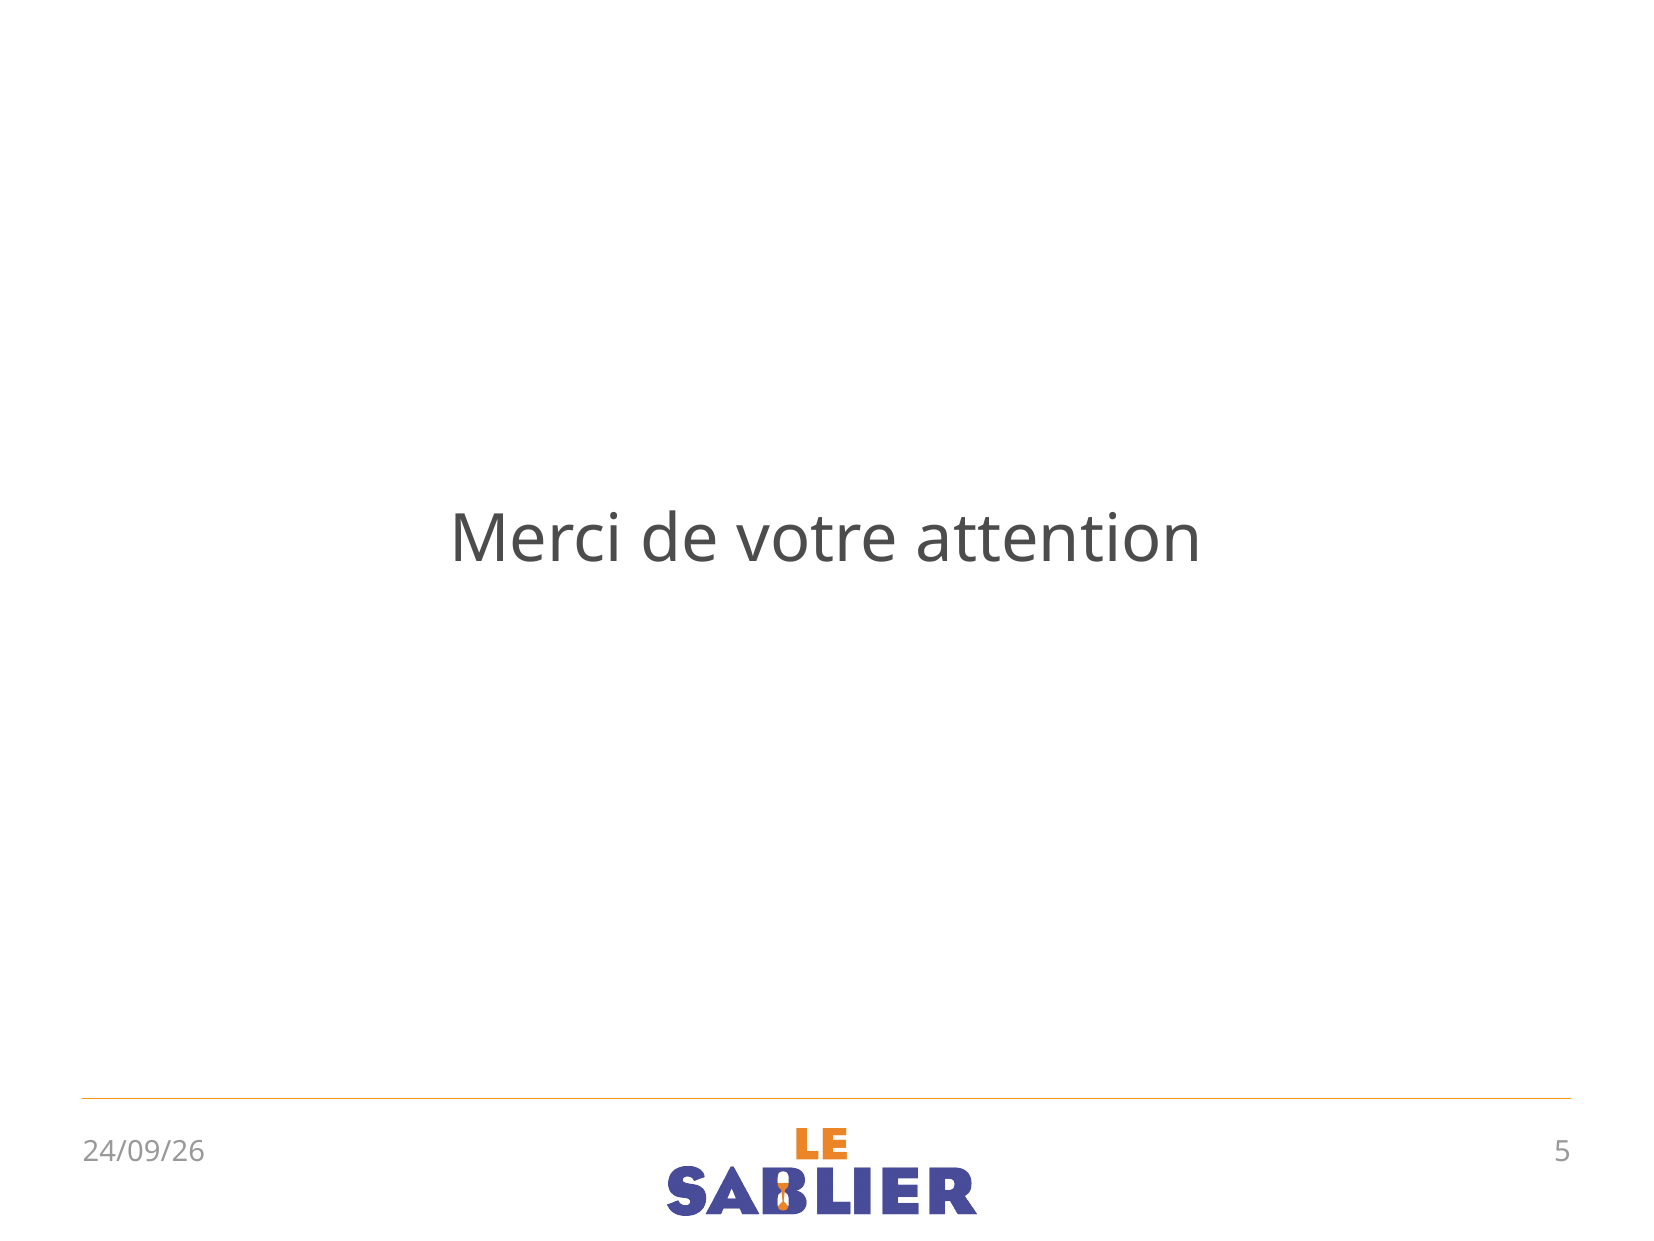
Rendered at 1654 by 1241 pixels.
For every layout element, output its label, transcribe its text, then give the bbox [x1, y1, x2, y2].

subtitle Merci de votre attention [82, 490, 1571, 615]
picture [667, 1128, 977, 1216]
